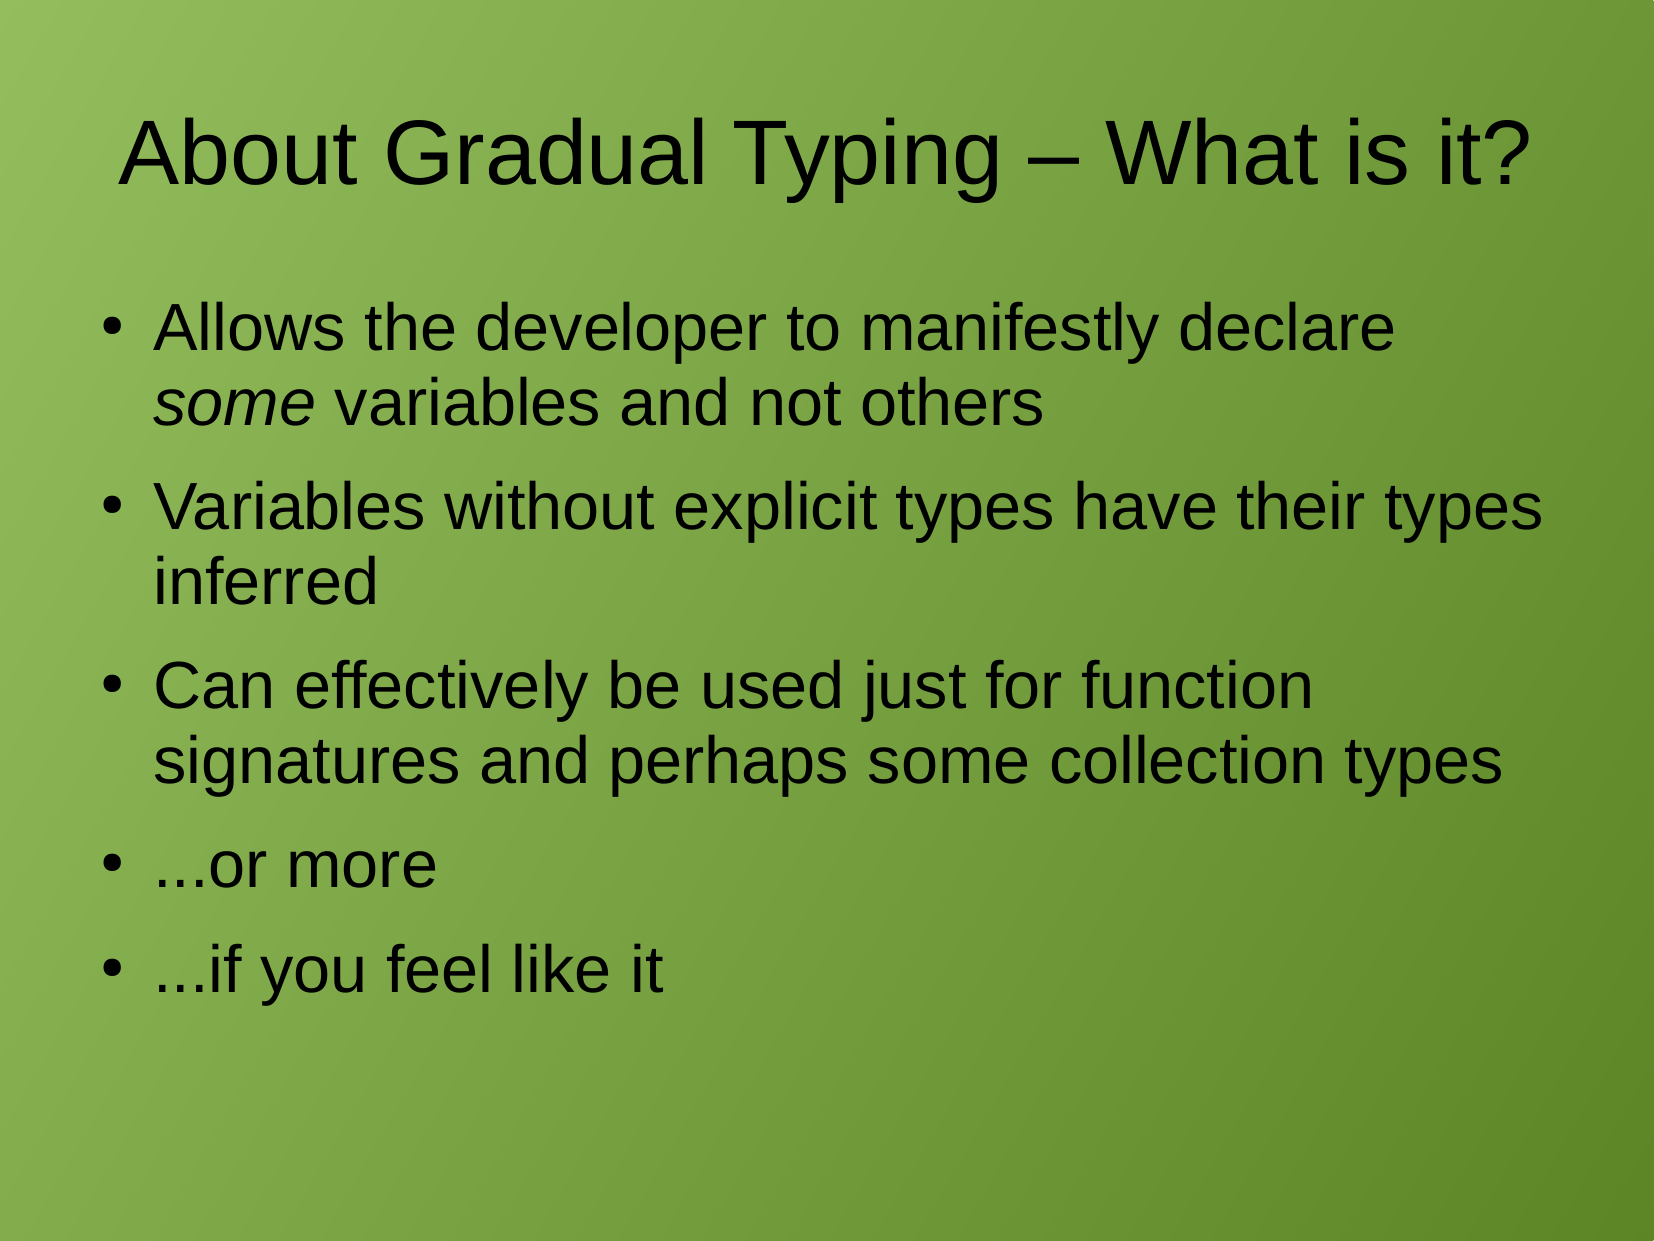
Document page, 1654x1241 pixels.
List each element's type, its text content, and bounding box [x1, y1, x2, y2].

title About Gradual Typing – What is it? [82, 49, 1571, 257]
list Allows the developer to manifestly declare some variables and not others Variables without explicit types have their types inferred Can effectively be used just for function signatures and perhaps some collection types ...or more ...if you feel like it [82, 290, 1571, 1010]
